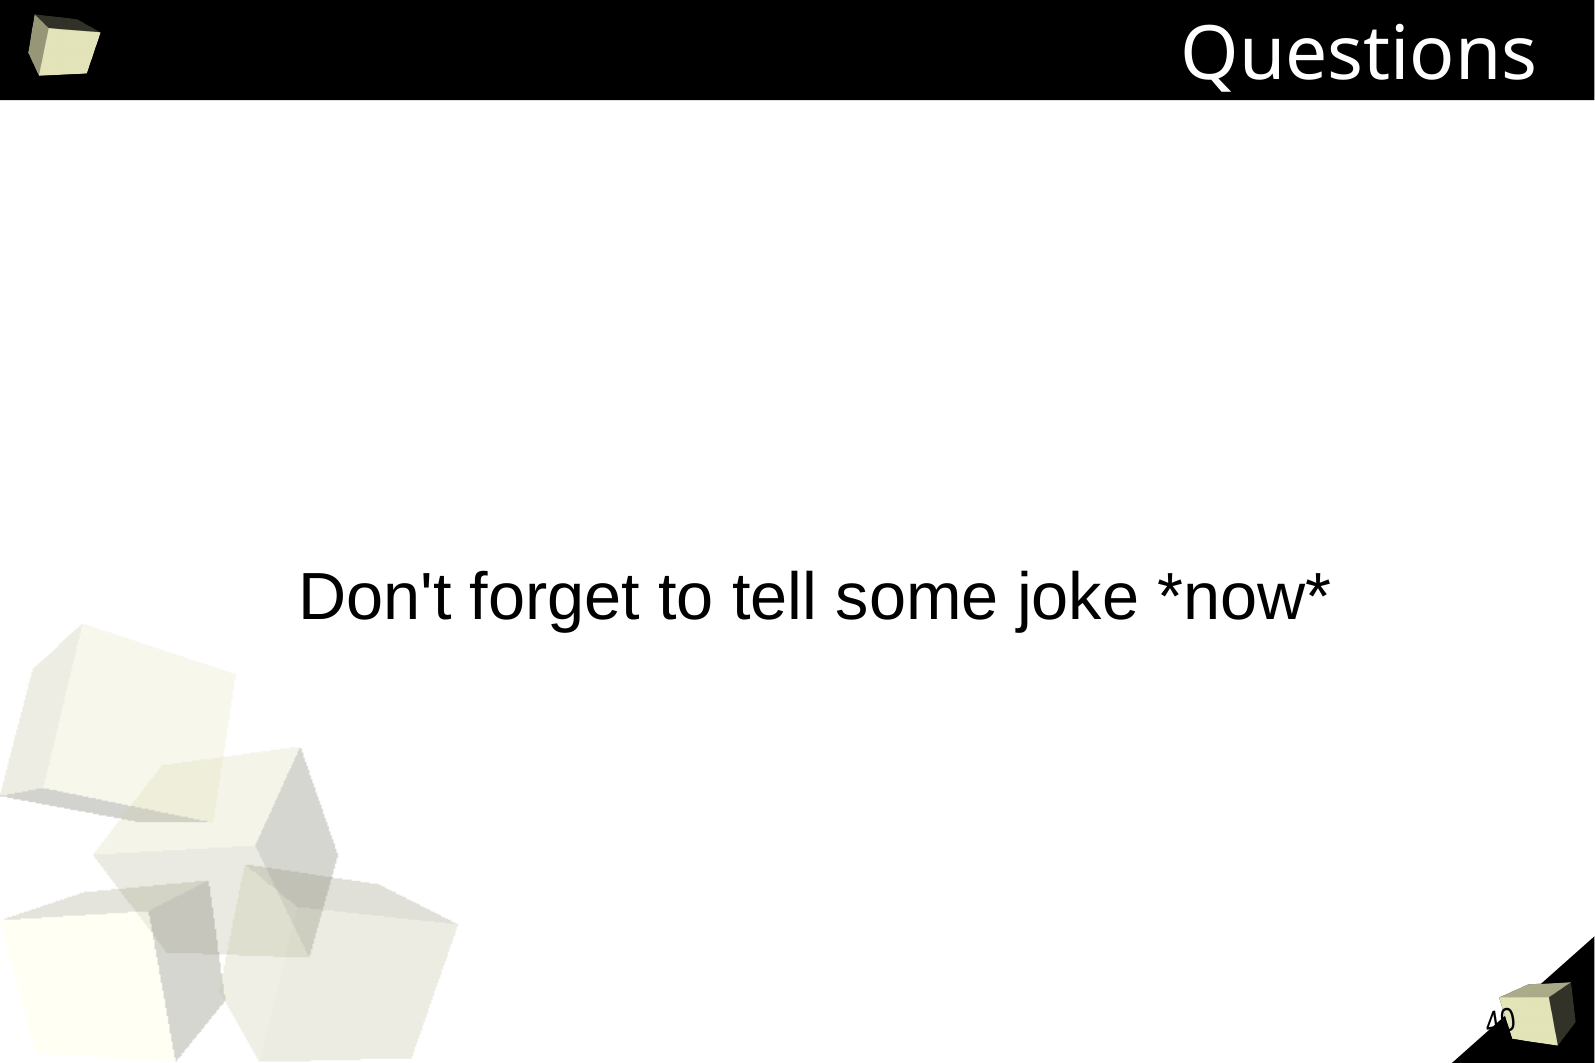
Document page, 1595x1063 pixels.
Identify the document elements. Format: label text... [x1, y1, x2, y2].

picture [0, 623, 460, 1063]
subtitle Don't forget to tell some joke *now* [42, 151, 1554, 1041]
title Questions [113, 0, 1538, 104]
